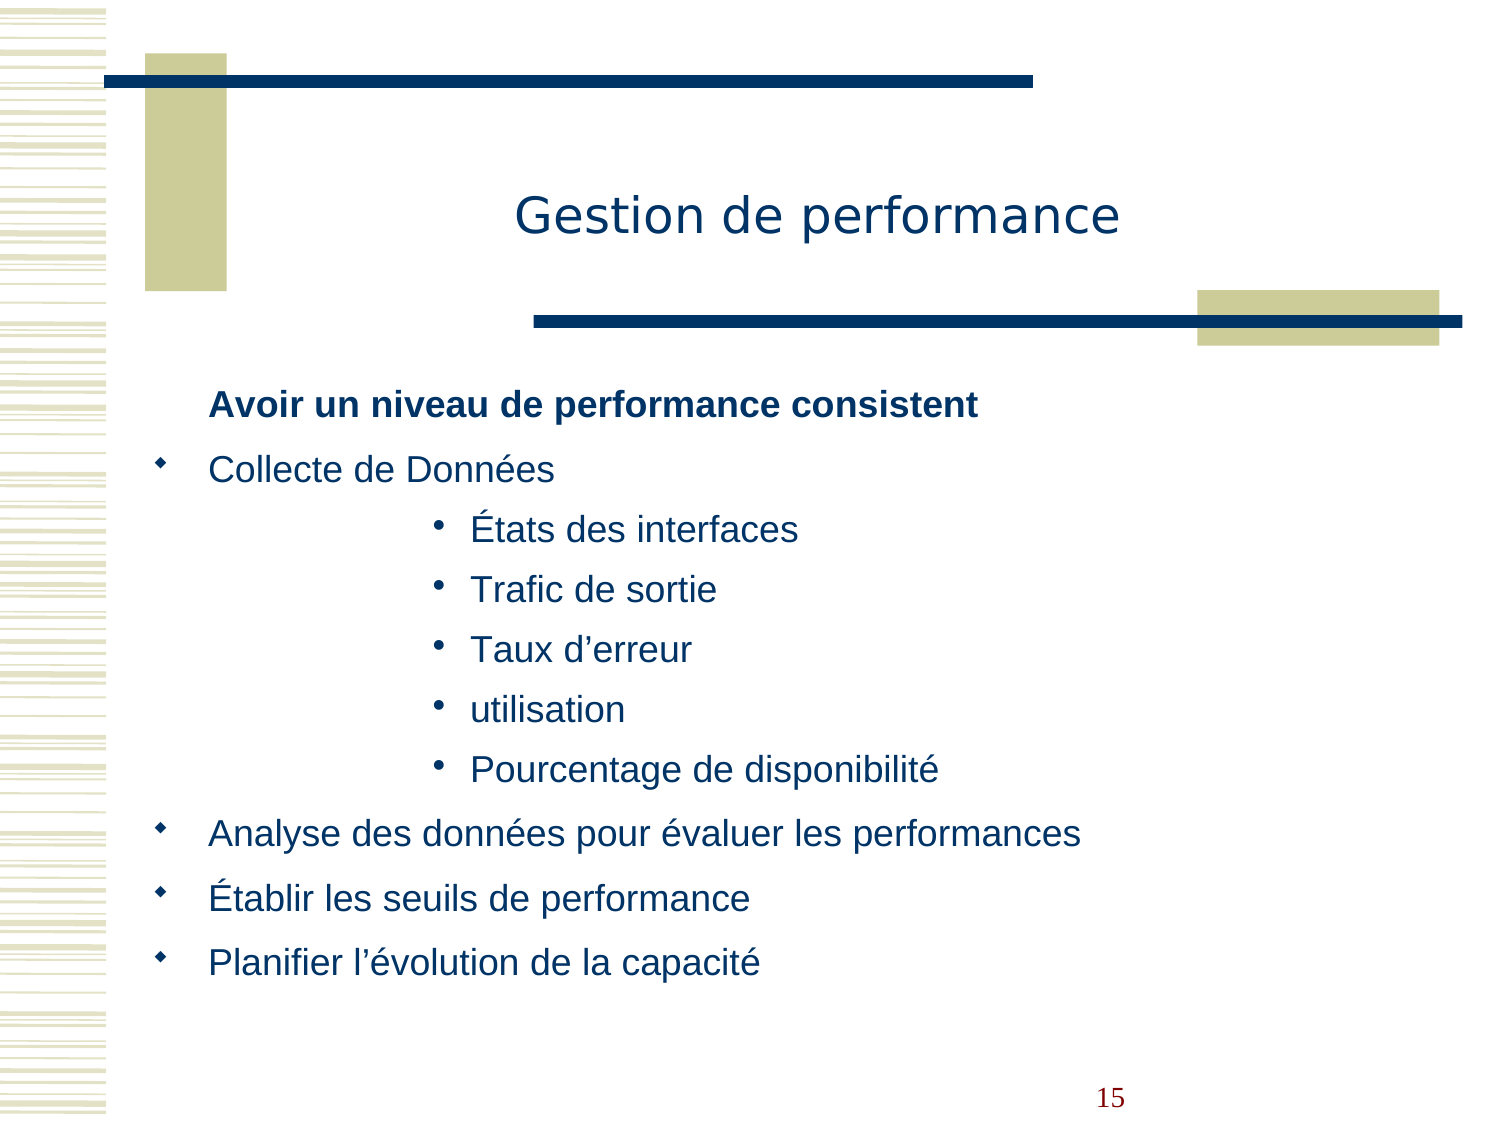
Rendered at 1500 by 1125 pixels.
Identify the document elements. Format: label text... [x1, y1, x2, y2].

title Gestion de performance [212, 99, 1424, 251]
list Avoir un niveau de performance consistent Collecte de Données États des interfaces Trafic de sortie Taux d’erreur utilisation Pourcentage de disponibilité Analyse des données pour évaluer les performances Établir les seuils de performance Planifier l’évolution de la capacité [137, 362, 1439, 1007]
